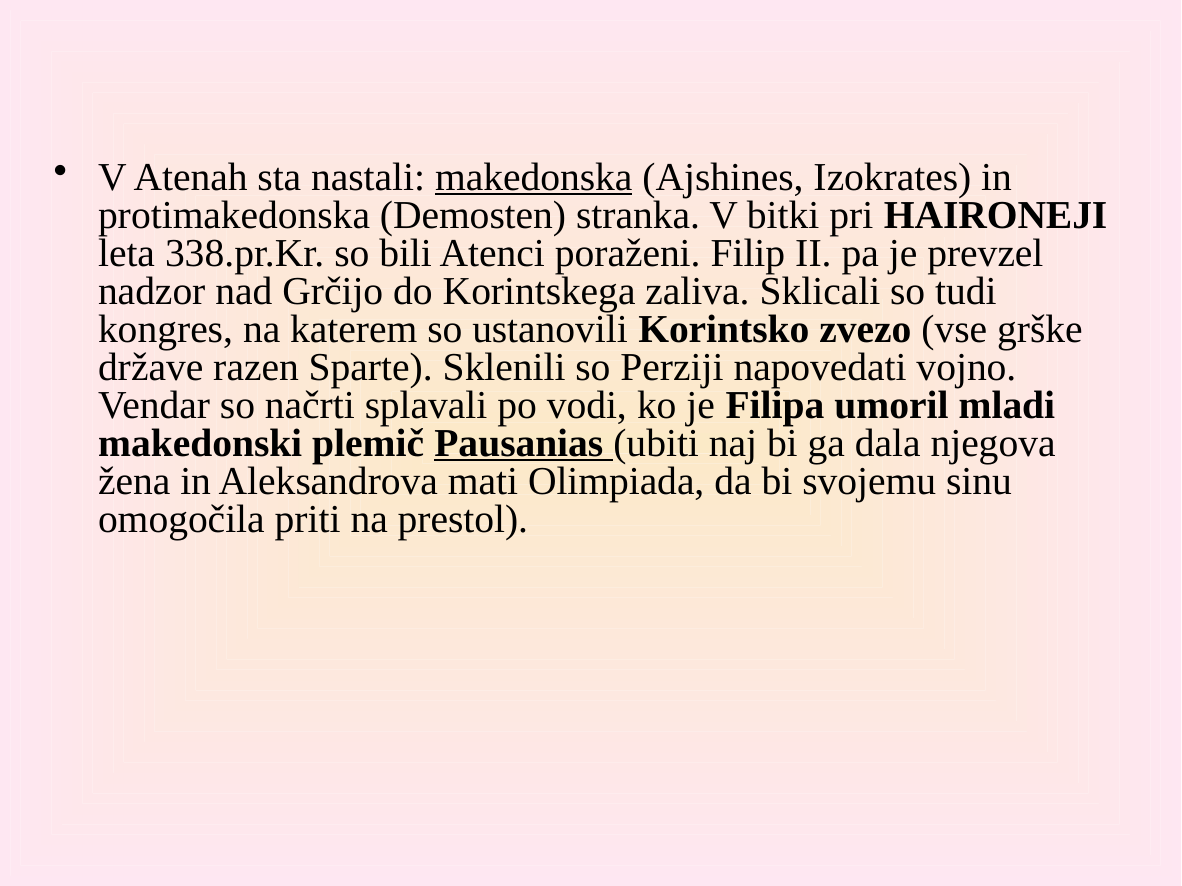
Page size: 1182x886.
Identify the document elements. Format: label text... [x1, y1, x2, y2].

list V Atenah sta nastali: makedonska (Ajshines, Izokrates) in protimakedonska (Demosten) stranka. V bitki pri HAIRONEJI leta 338.pr.Kr. so bili Atenci poraženi. Filip II. pa je prevzel nadzor nad Grčijo do Korintskega zaliva. Sklicali so tudi kongres, na katerem so ustanovili Korintsko zvezo (vse grške države razen Sparte). Sklenili so Perziji napovedati vojno. Vendar so načrti splavali po vodi, ko je Filipa umoril mladi makedonski plemič Pausanias (ubiti naj bi ga dala njegova žena in Aleksandrova mati Olimpiada, da bi svojemu sinu omogočila priti na prestol). [41, 154, 1131, 574]
